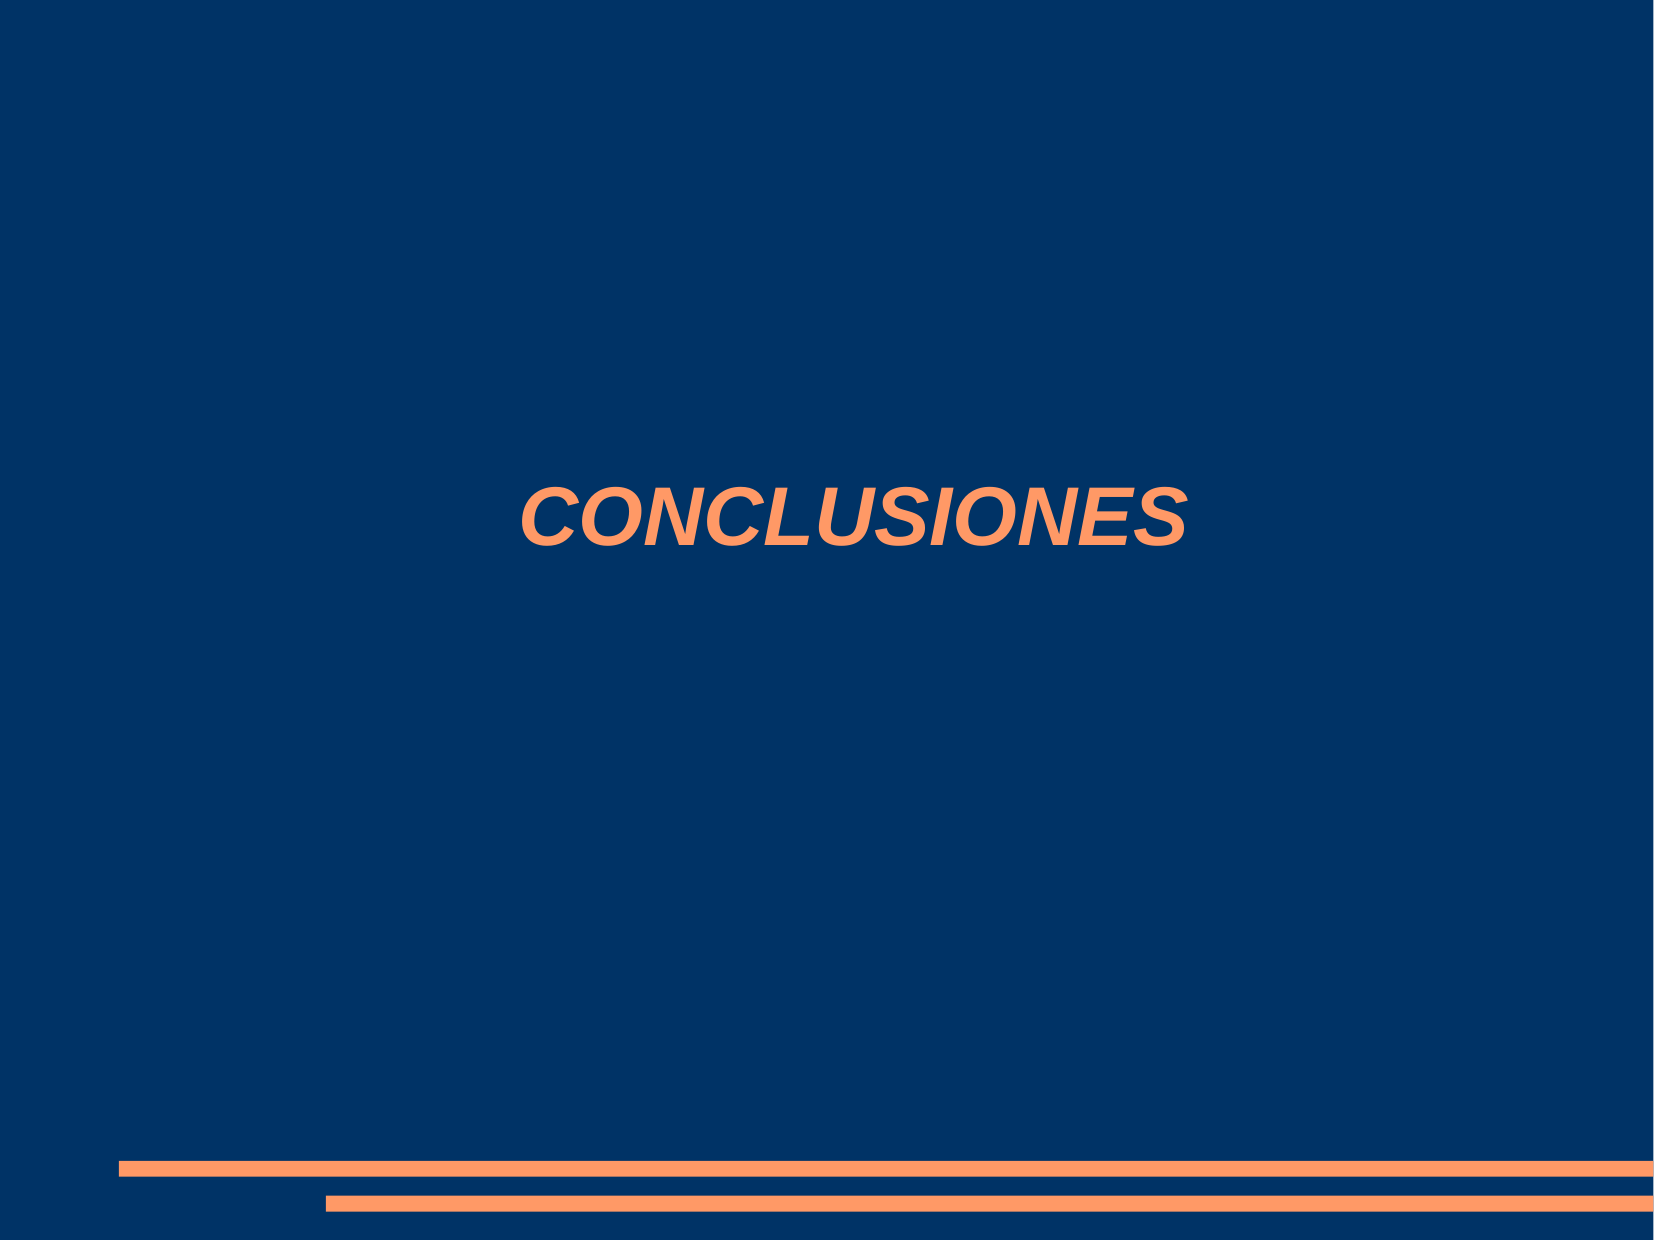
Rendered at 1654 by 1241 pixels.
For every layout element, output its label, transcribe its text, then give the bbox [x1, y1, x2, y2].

title CONCLUSIONES [147, 412, 1560, 621]
